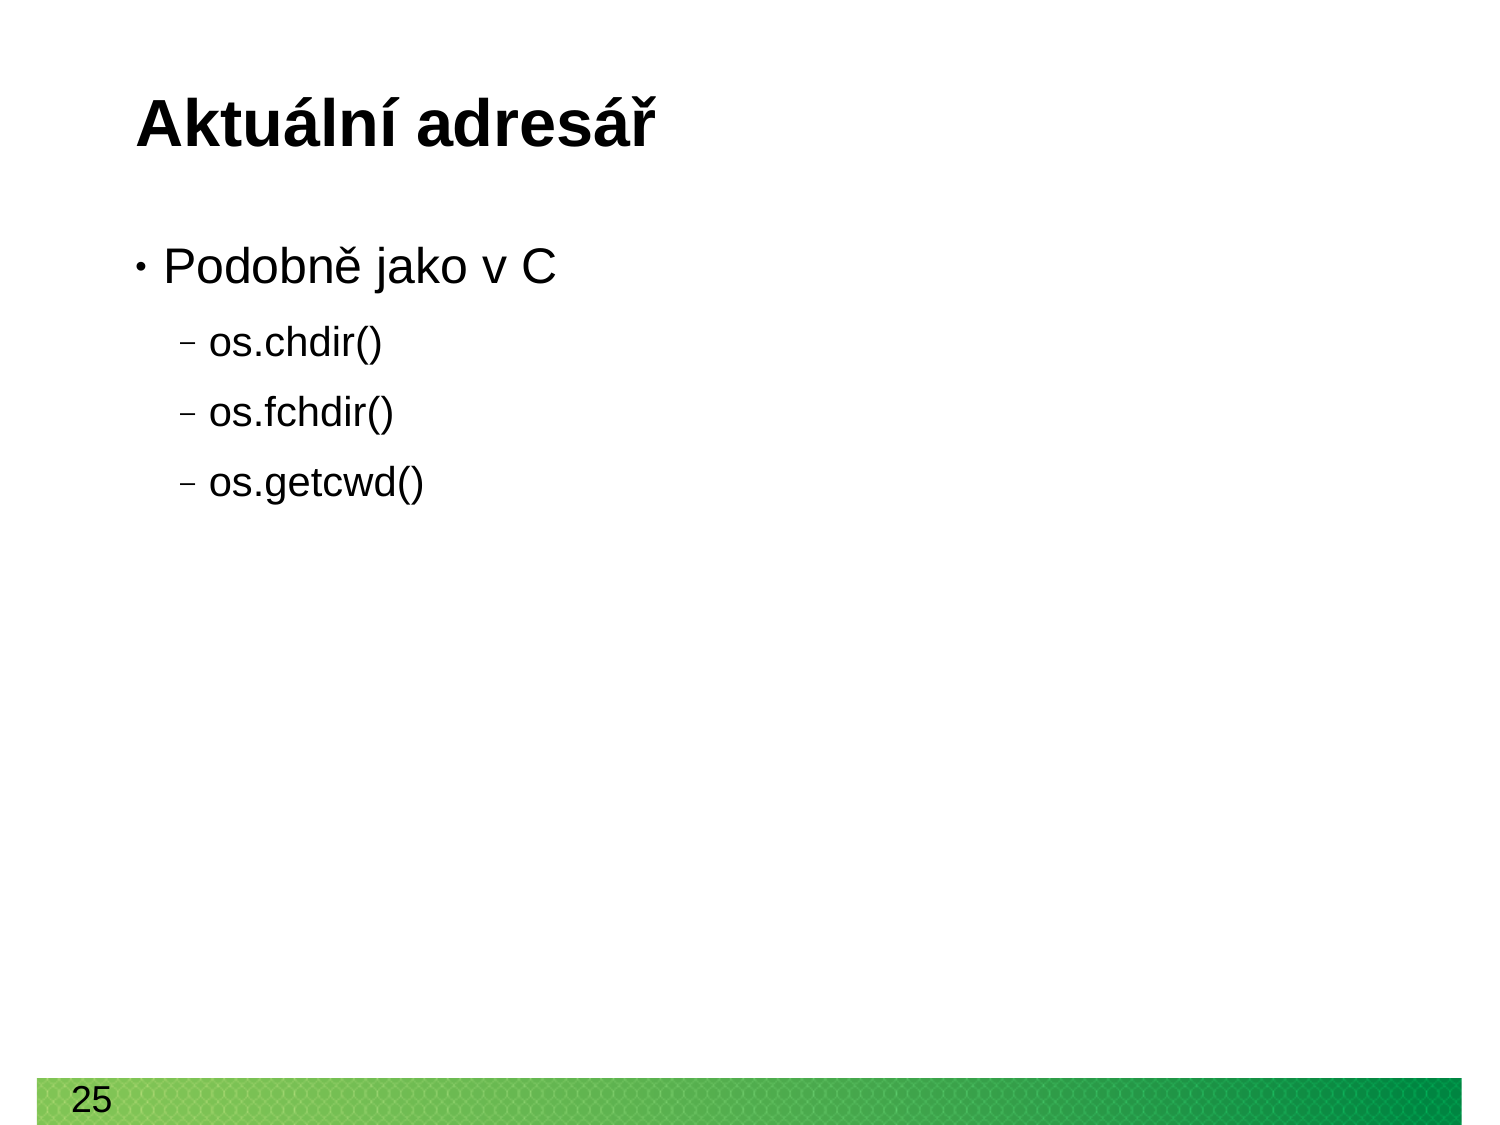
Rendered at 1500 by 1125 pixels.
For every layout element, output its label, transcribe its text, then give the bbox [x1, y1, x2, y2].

title Aktuální adresář [135, 41, 1372, 204]
picture [36, 1078, 1462, 1125]
list Podobně jako v C os.chdir() os.fchdir() os.getcwd() [135, 238, 1372, 982]
